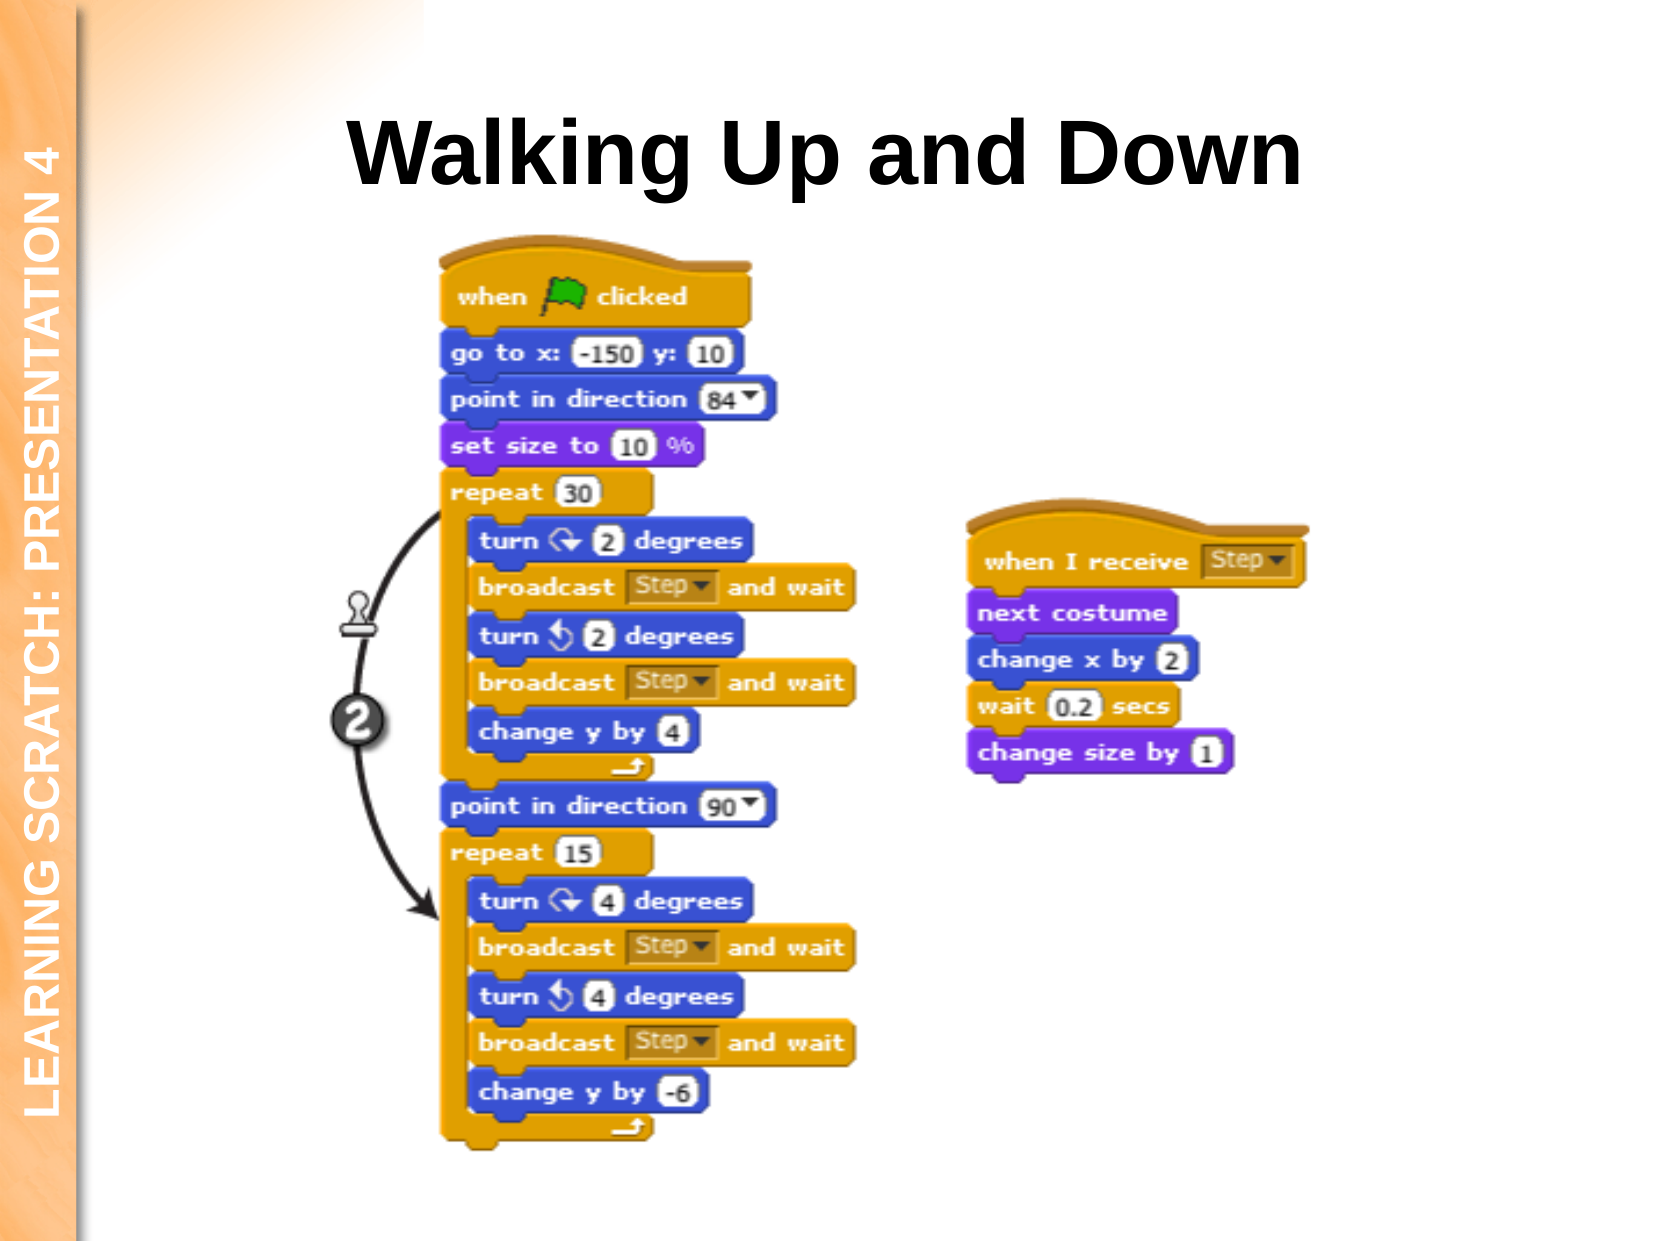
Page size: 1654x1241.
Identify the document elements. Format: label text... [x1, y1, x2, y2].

title Walking Up and Down [82, 56, 1571, 250]
picture [0, 0, 1324, 1241]
